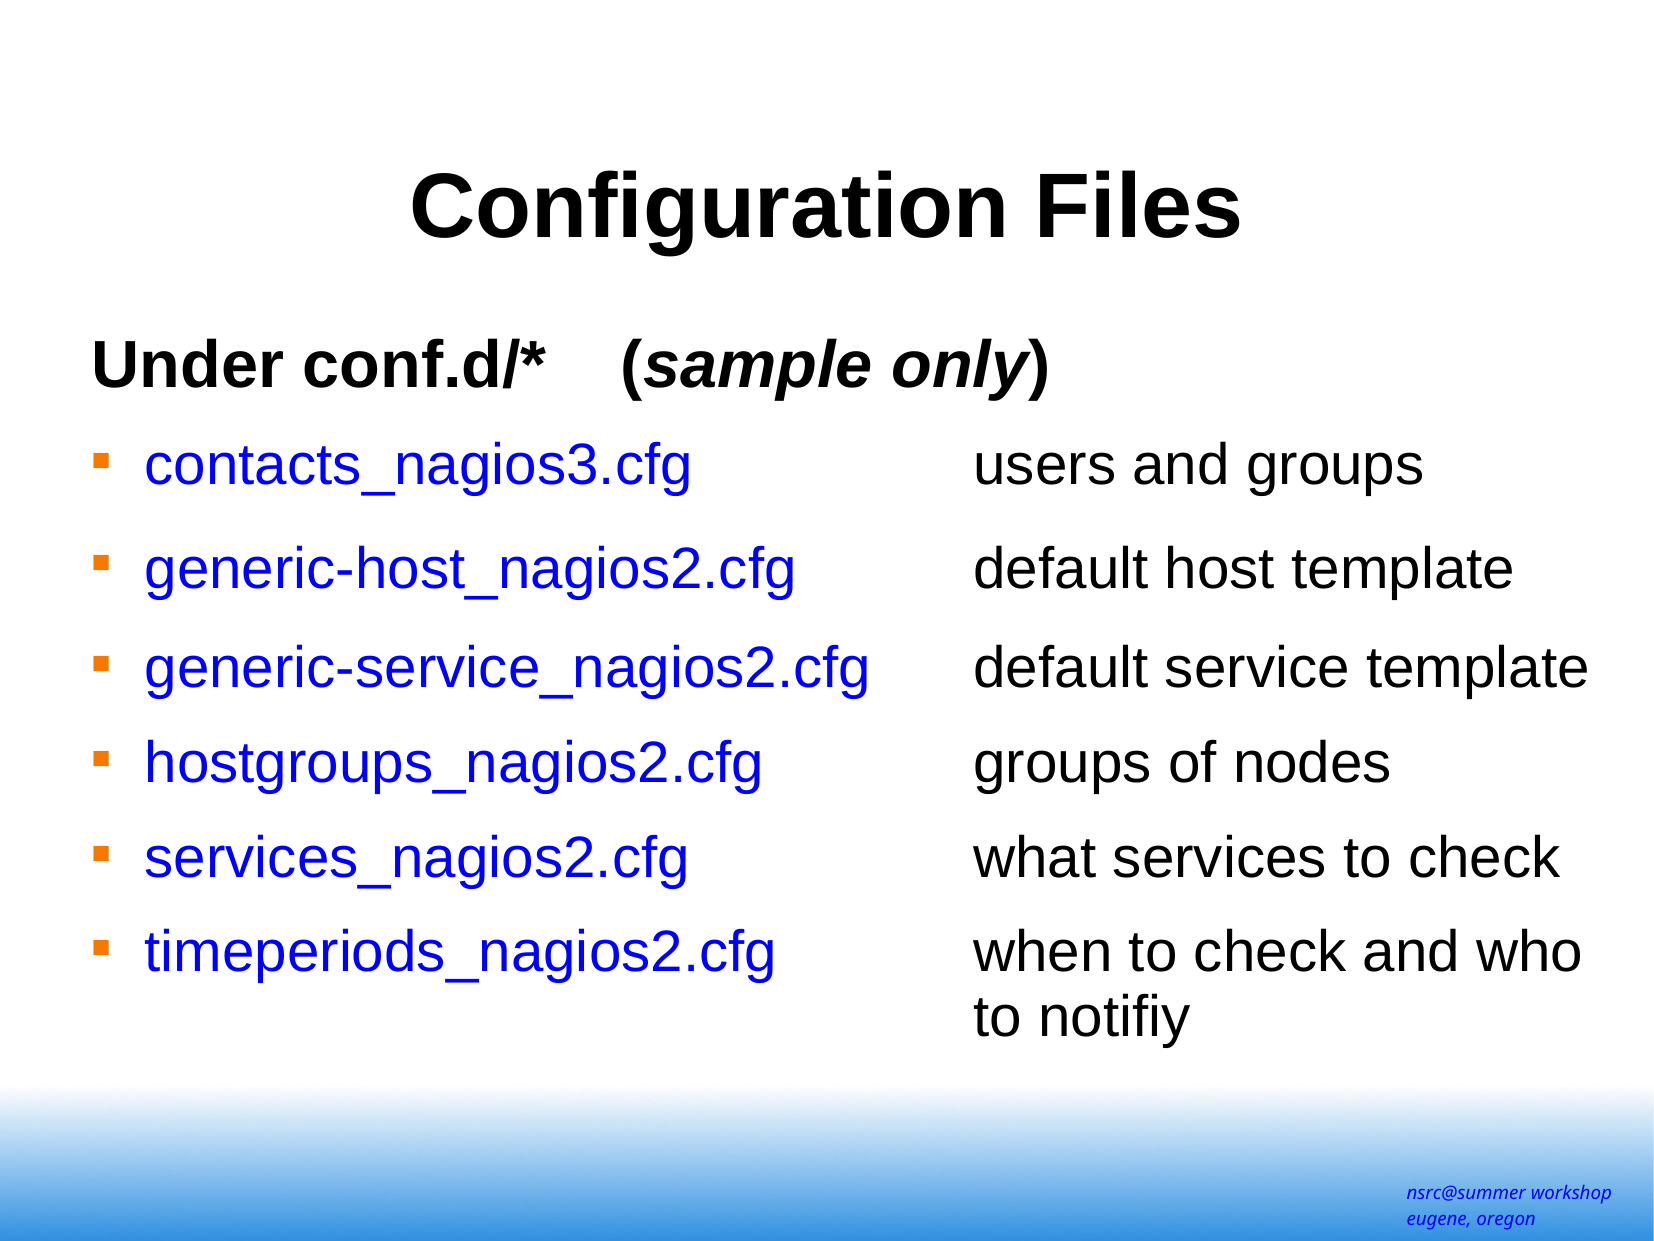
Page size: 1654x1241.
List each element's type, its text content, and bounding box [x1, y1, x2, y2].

list Under conf.d/* (sample only) contacts_nagios3.cfg users and groups generic-host_nagios2.cfg default host template‏ generic-service_nagios2.cfg default service template hostgroups_nagios2.cfg groups of nodes services_nagios2.cfg what services to check timeperiods_nagios2.cfg when to check and who to notifiy [74, 327, 1613, 1126]
title Configuration Files [121, 102, 1534, 310]
picture [0, 1083, 1654, 1241]
